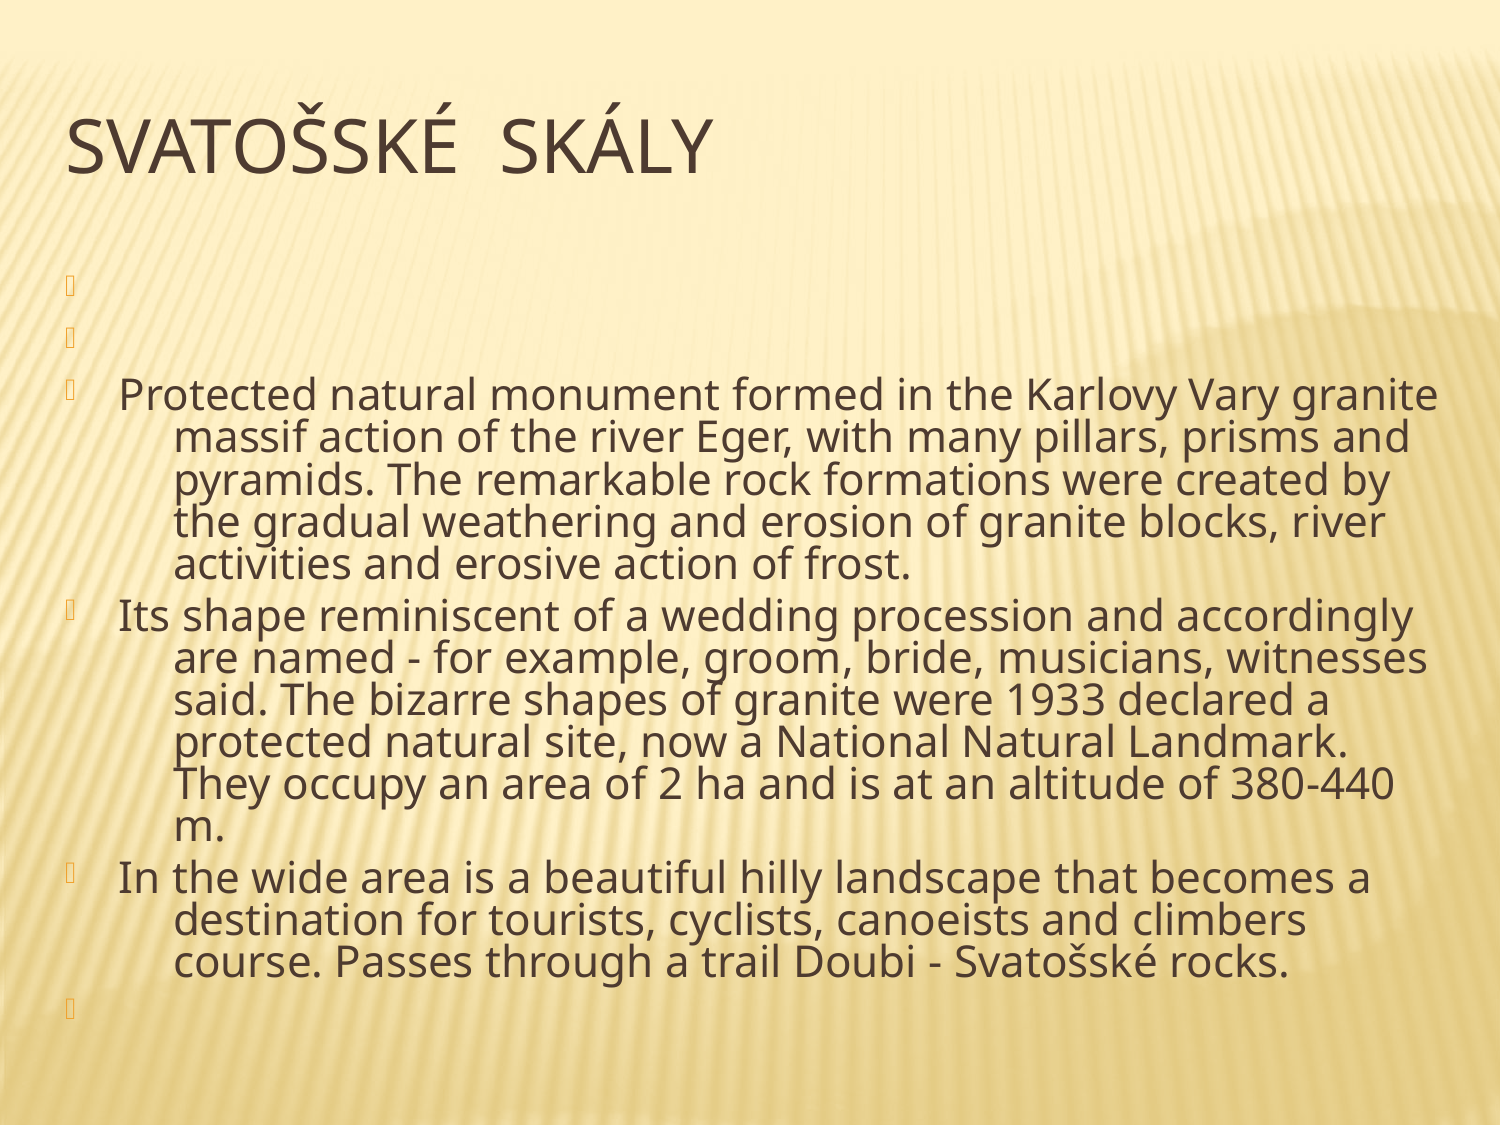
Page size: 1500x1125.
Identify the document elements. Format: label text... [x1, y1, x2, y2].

list Protected natural monument formed in the Karlovy Vary granite massif action of the river Eger, with many pillars, prisms and pyramids. The remarkable rock formations were created by the gradual weathering and erosion of granite blocks, river activities and erosive action of frost. Its shape reminiscent of a wedding procession and accordingly are named - for example, groom, bride, musicians, witnesses said. The bizarre shapes of granite were 1933 declared a protected natural site, now a National Natural Landmark. They occupy an area of ​​2 ha and is at an altitude of 380-440 m. In the wide area is a beautiful hilly landscape that becomes a destination for tourists, cyclists, canoeists and climbers course. Passes through a trail Doubi - Svatošské rocks. [50, 254, 1476, 998]
title SVATOŠSKÉ SKÁLY [50, 75, 1476, 213]
